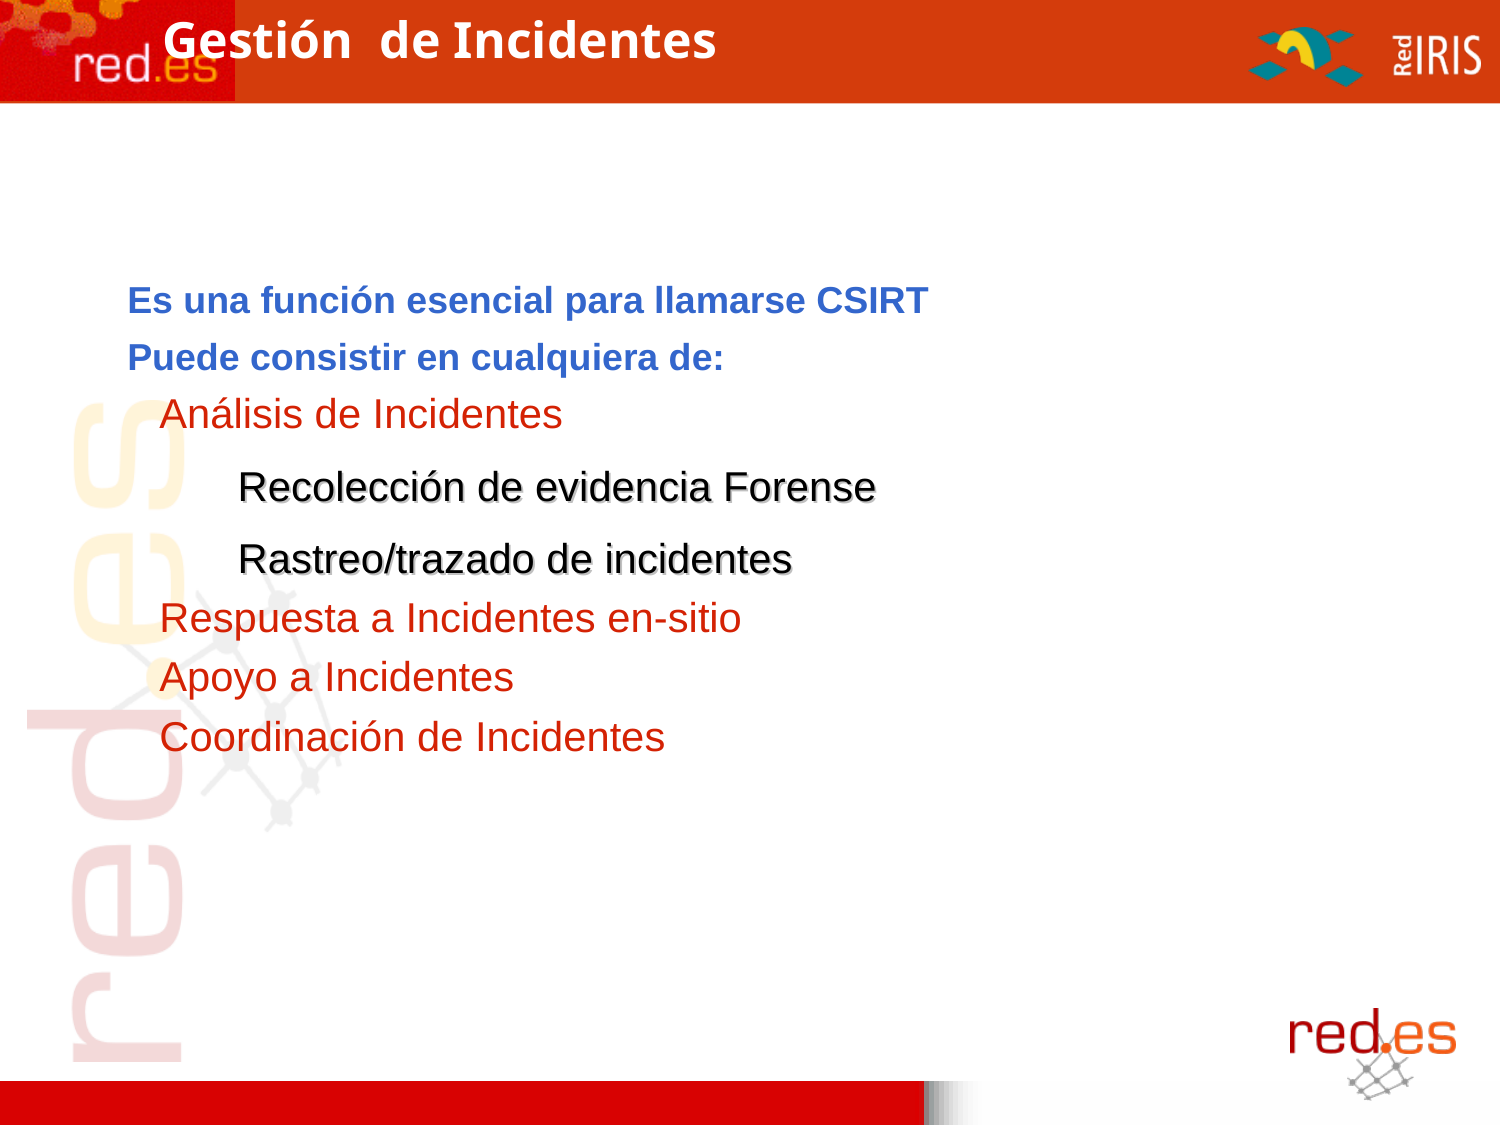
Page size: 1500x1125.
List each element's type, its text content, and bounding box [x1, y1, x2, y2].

picture [1436, 27, 1481, 87]
title Gestión de Incidentes [147, 0, 1436, 188]
list Es una función esencial para llamarse CSIRT Puede consistir en cualquiera de: Análisis de Incidentes Recolección de evidencia Forense Rastreo/trazado de incidentes Respuesta a Incidentes en-sitio Apoyo a Incidentes Coordinación de Incidentes [112, 275, 1388, 1022]
picture [27, 400, 345, 1062]
picture [0, 1008, 1500, 1125]
picture [0, 0, 147, 101]
